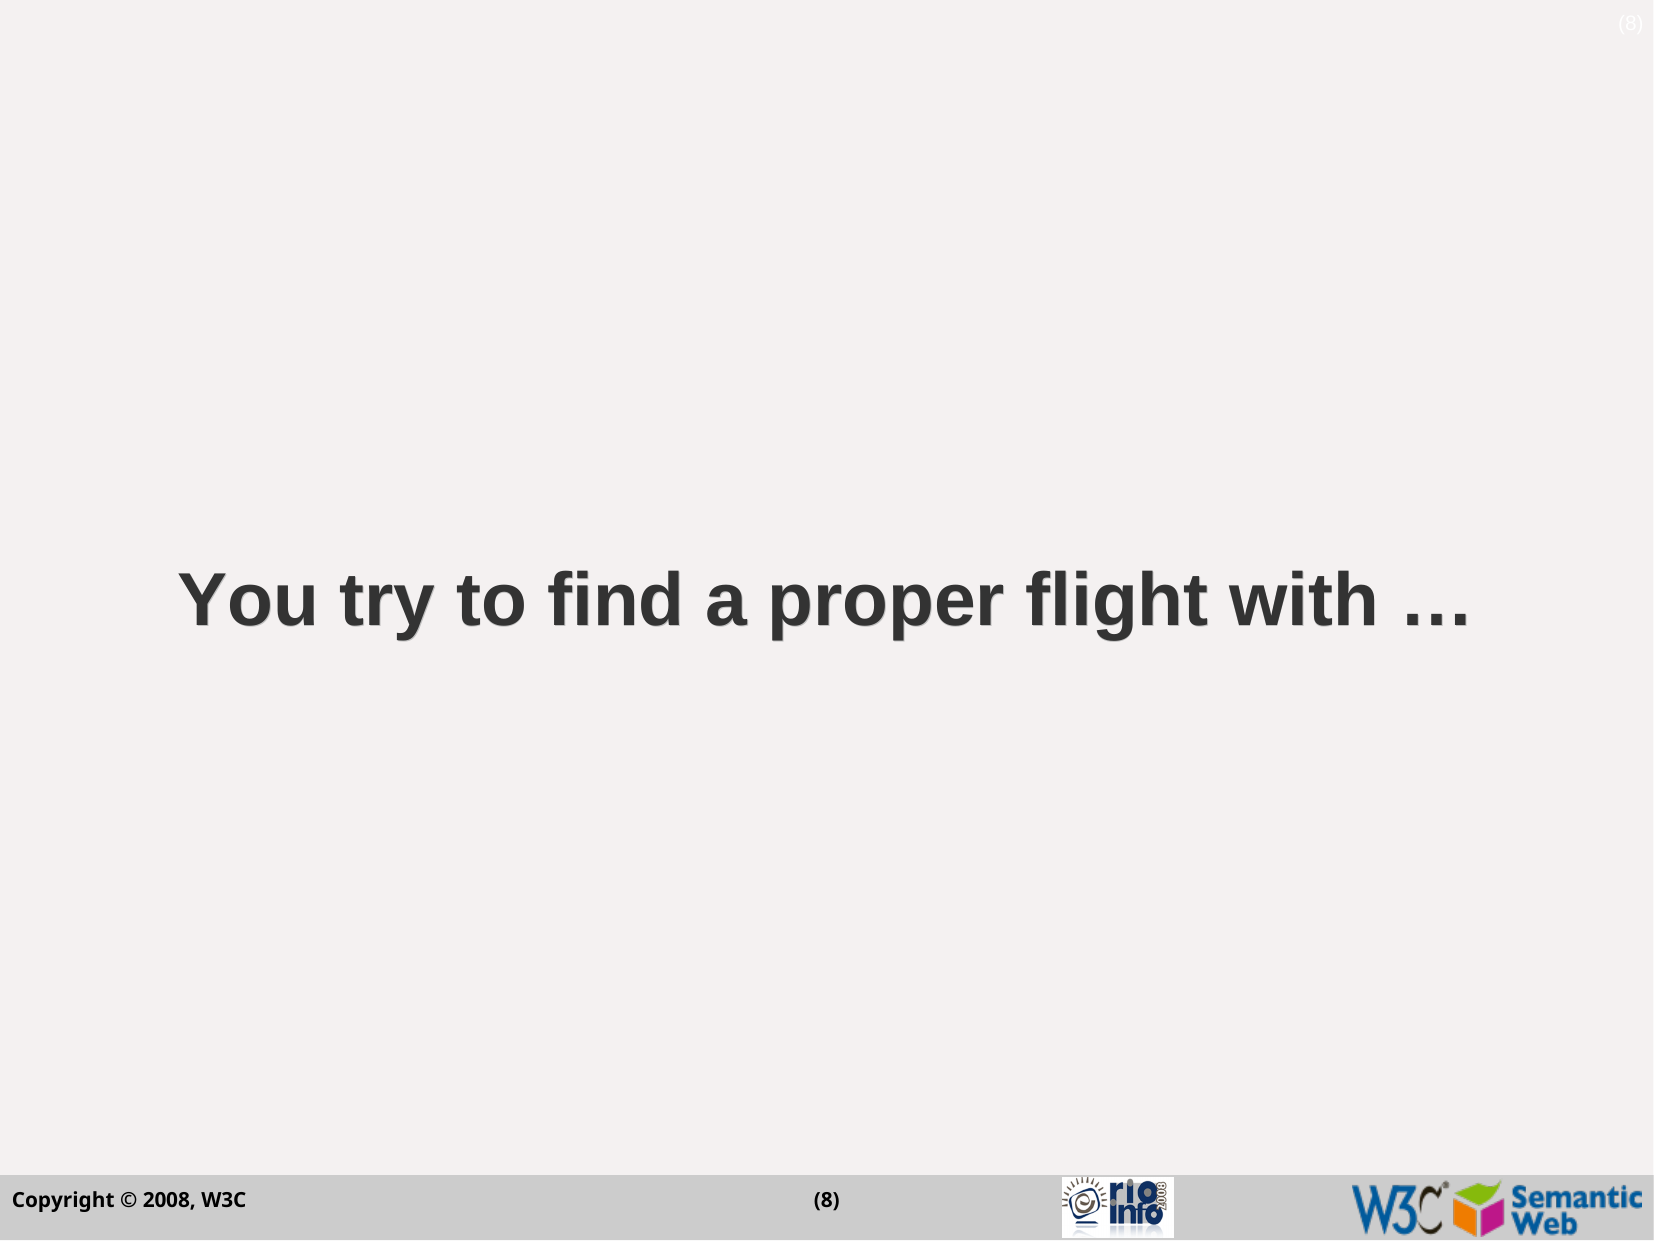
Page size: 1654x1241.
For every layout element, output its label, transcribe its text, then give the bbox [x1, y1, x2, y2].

picture [1352, 1178, 1642, 1237]
title You try to find a proper flight with … [59, 546, 1595, 650]
picture [1062, 1177, 1174, 1238]
